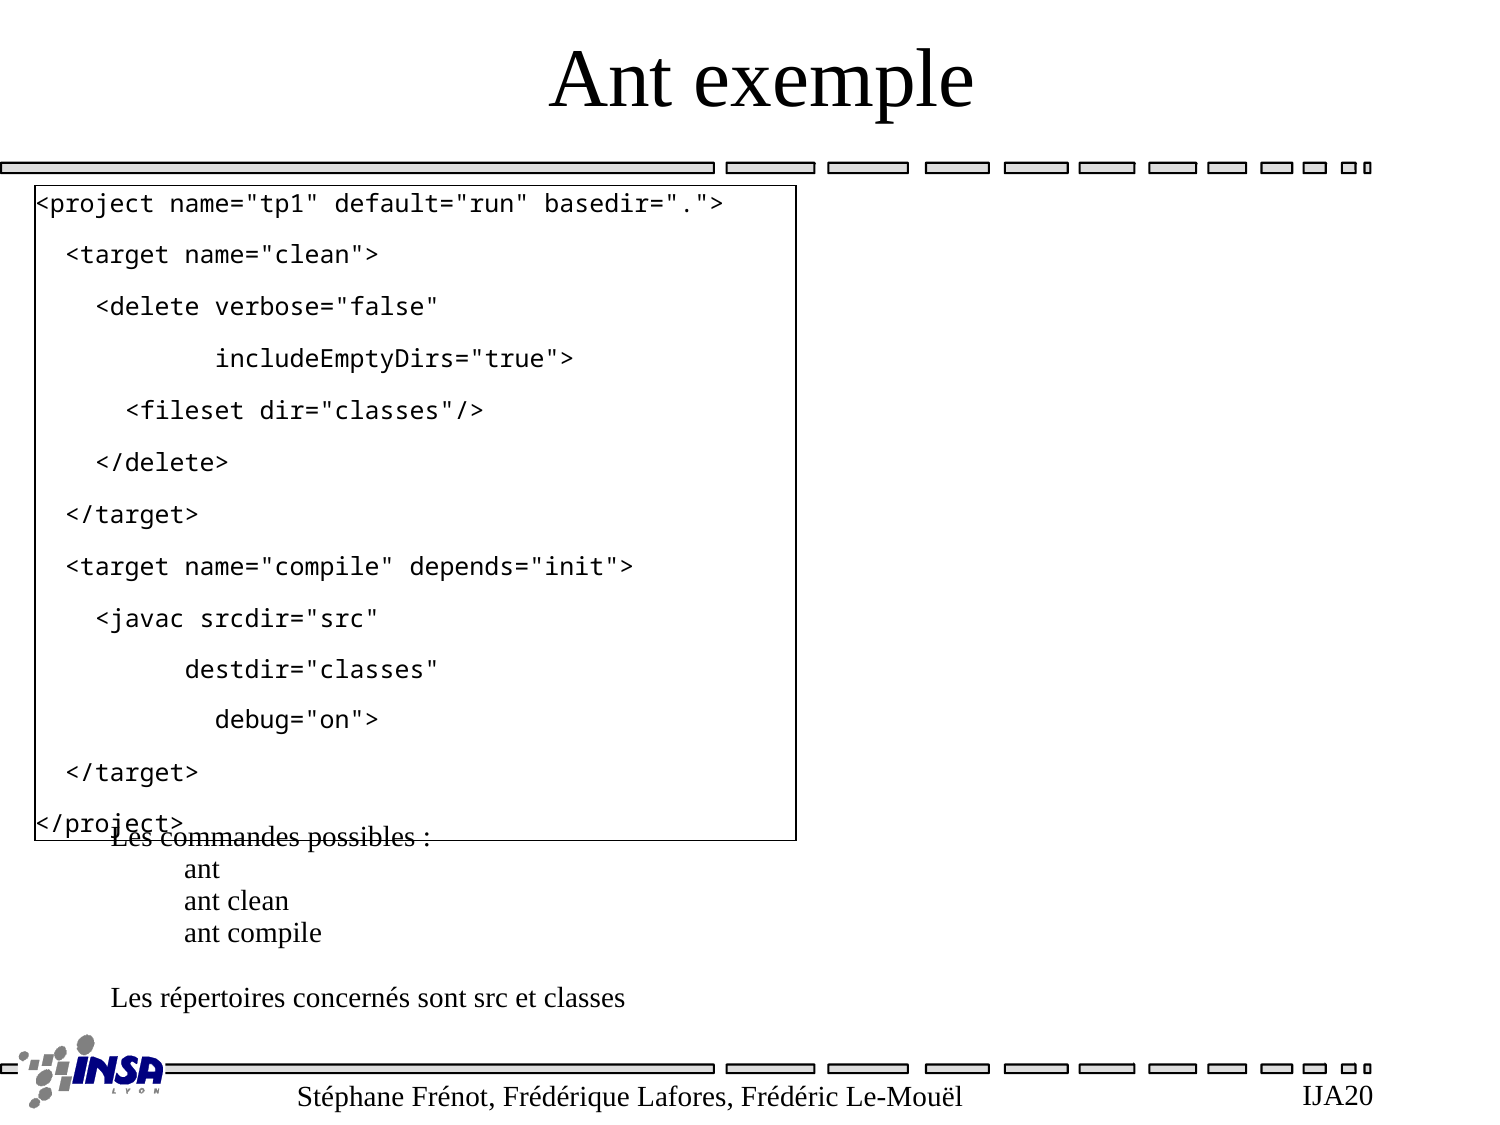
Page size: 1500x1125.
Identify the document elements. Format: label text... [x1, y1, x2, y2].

title Ant exemple [124, 0, 1400, 162]
list <project name="tp1" default="run" basedir="."> <target name="clean"> <delete verbose="false" includeEmptyDirs="true"> <fileset dir="classes"/> </delete> </target> <target name="compile" depends="init"> <javac srcdir="src" destdir="classes" debug="on"> </target> </project> [34, 185, 796, 798]
text_box Les commandes possibles : ant ant clean ant compile Les répertoires concernés sont src et classes [95, 814, 642, 1086]
